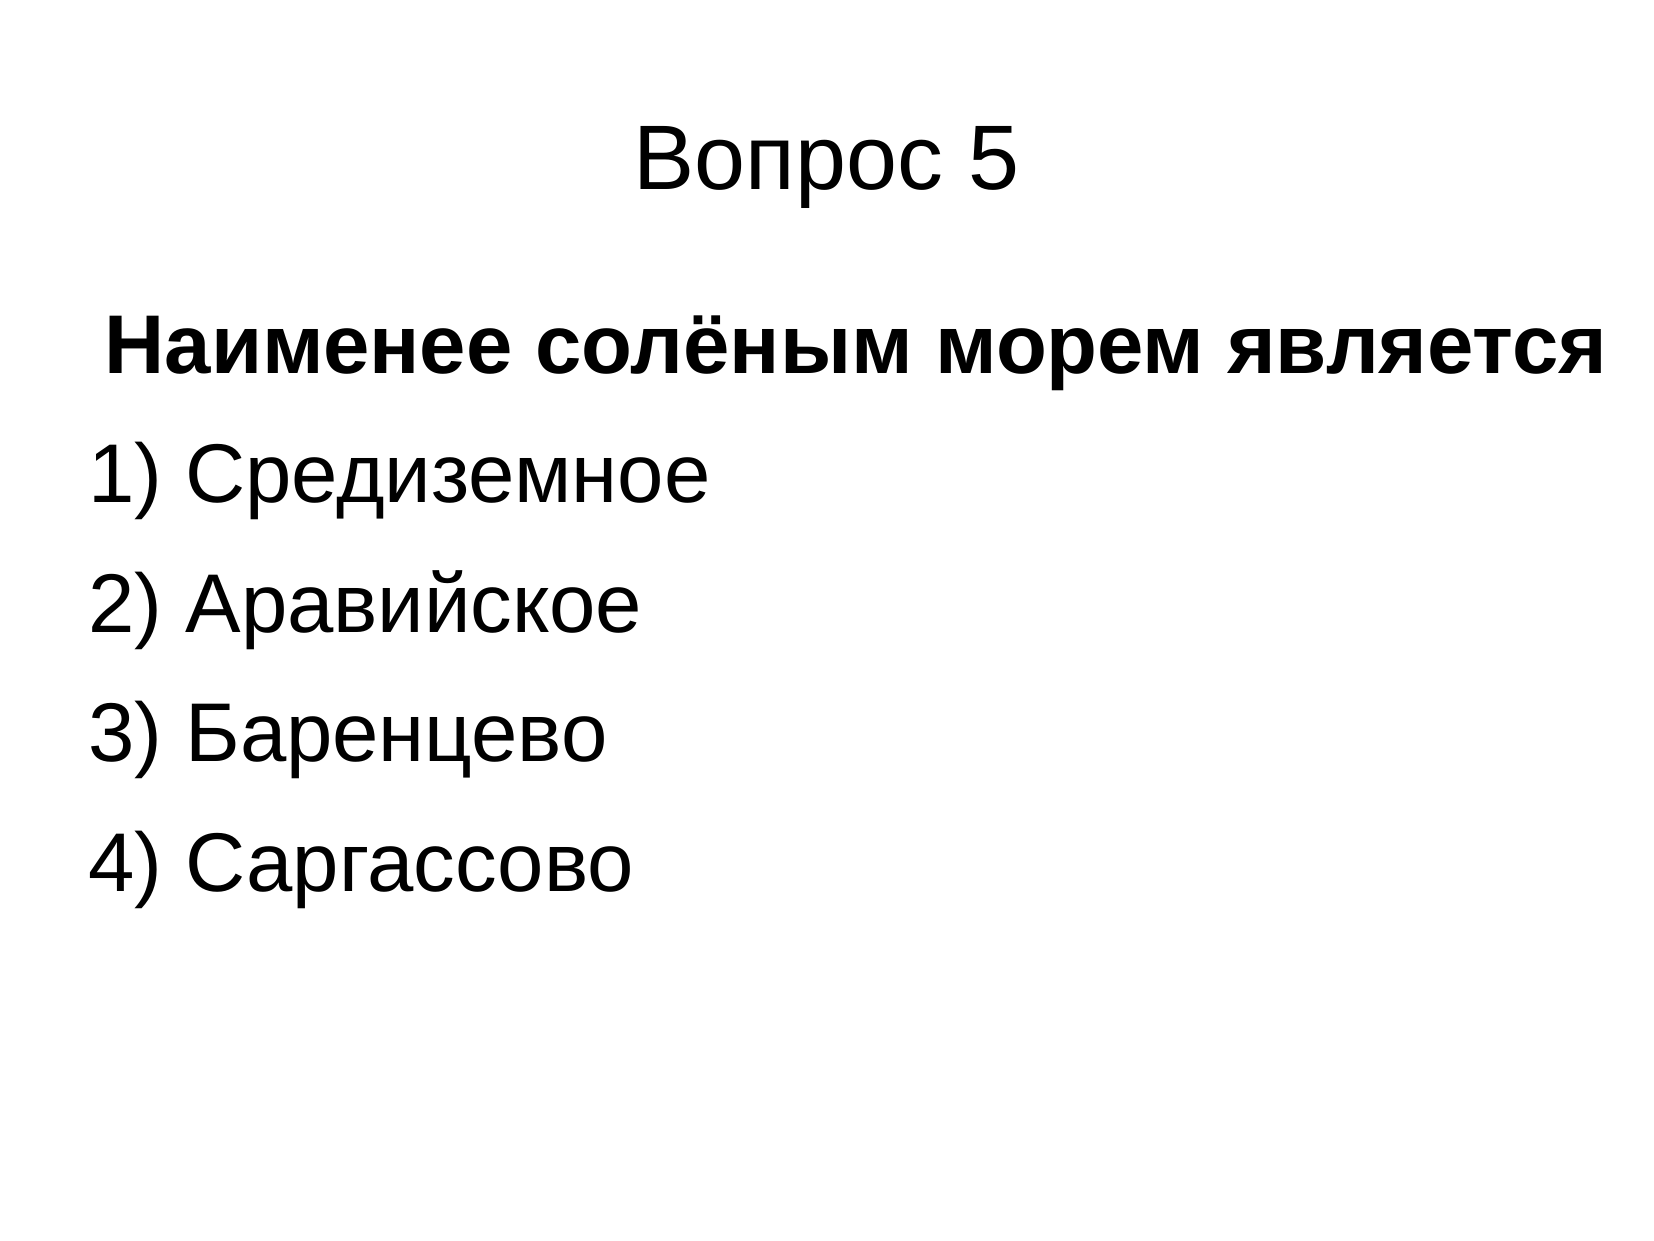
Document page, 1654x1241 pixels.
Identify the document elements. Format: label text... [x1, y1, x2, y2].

list Наименее солёным морем является 1) Средиземное 2) Аравийское 3) Баренцево 4) Саргассово [0, 290, 1625, 1109]
title Вопрос 5 [82, 49, 1571, 257]
